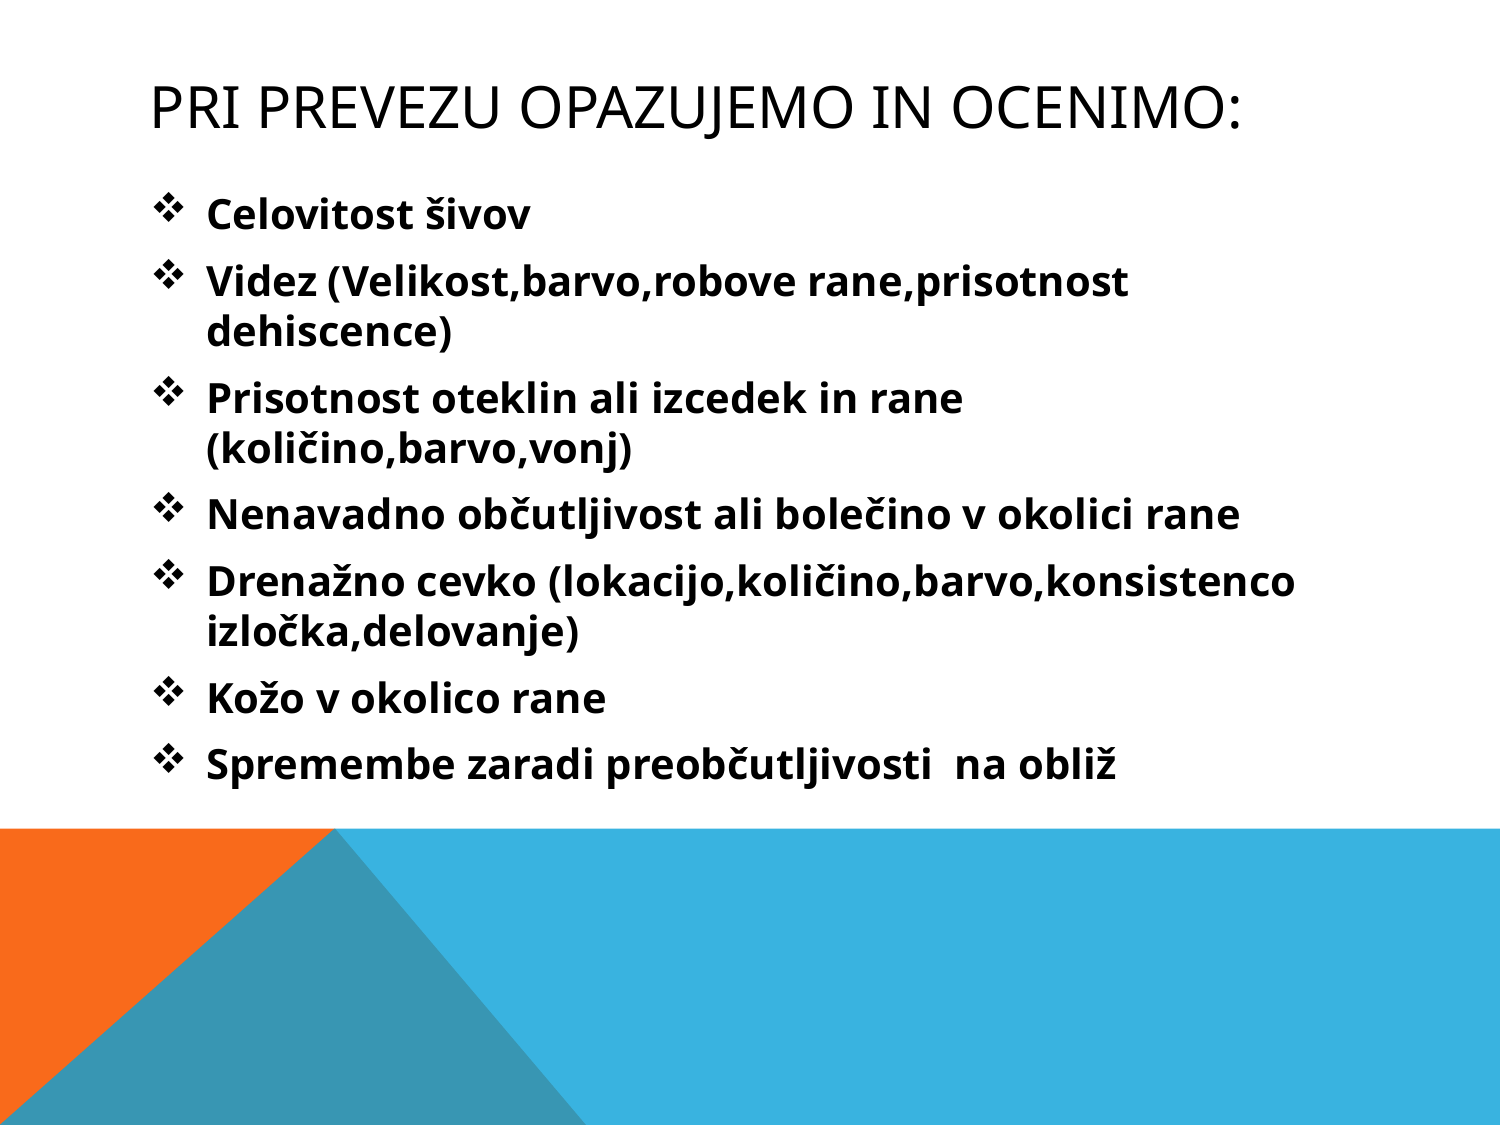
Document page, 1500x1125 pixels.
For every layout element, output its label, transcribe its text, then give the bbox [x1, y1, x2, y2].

list Celovitost šivov Videz (Velikost,barvo,robove rane,prisotnost dehiscence) Prisotnost oteklin ali izcedek in rane (količino,barvo,vonj) Nenavadno občutljivost ali bolečino v okolici rane Drenažno cevko (lokacijo,količino,barvo,konsistenco izločka,delovanje) Kožo v okolico rane Spremembe zaradi preobčutljivosti na obliž [134, 180, 1369, 768]
title Pri prevezu opazujemo in ocenimo: [134, 59, 1369, 150]
